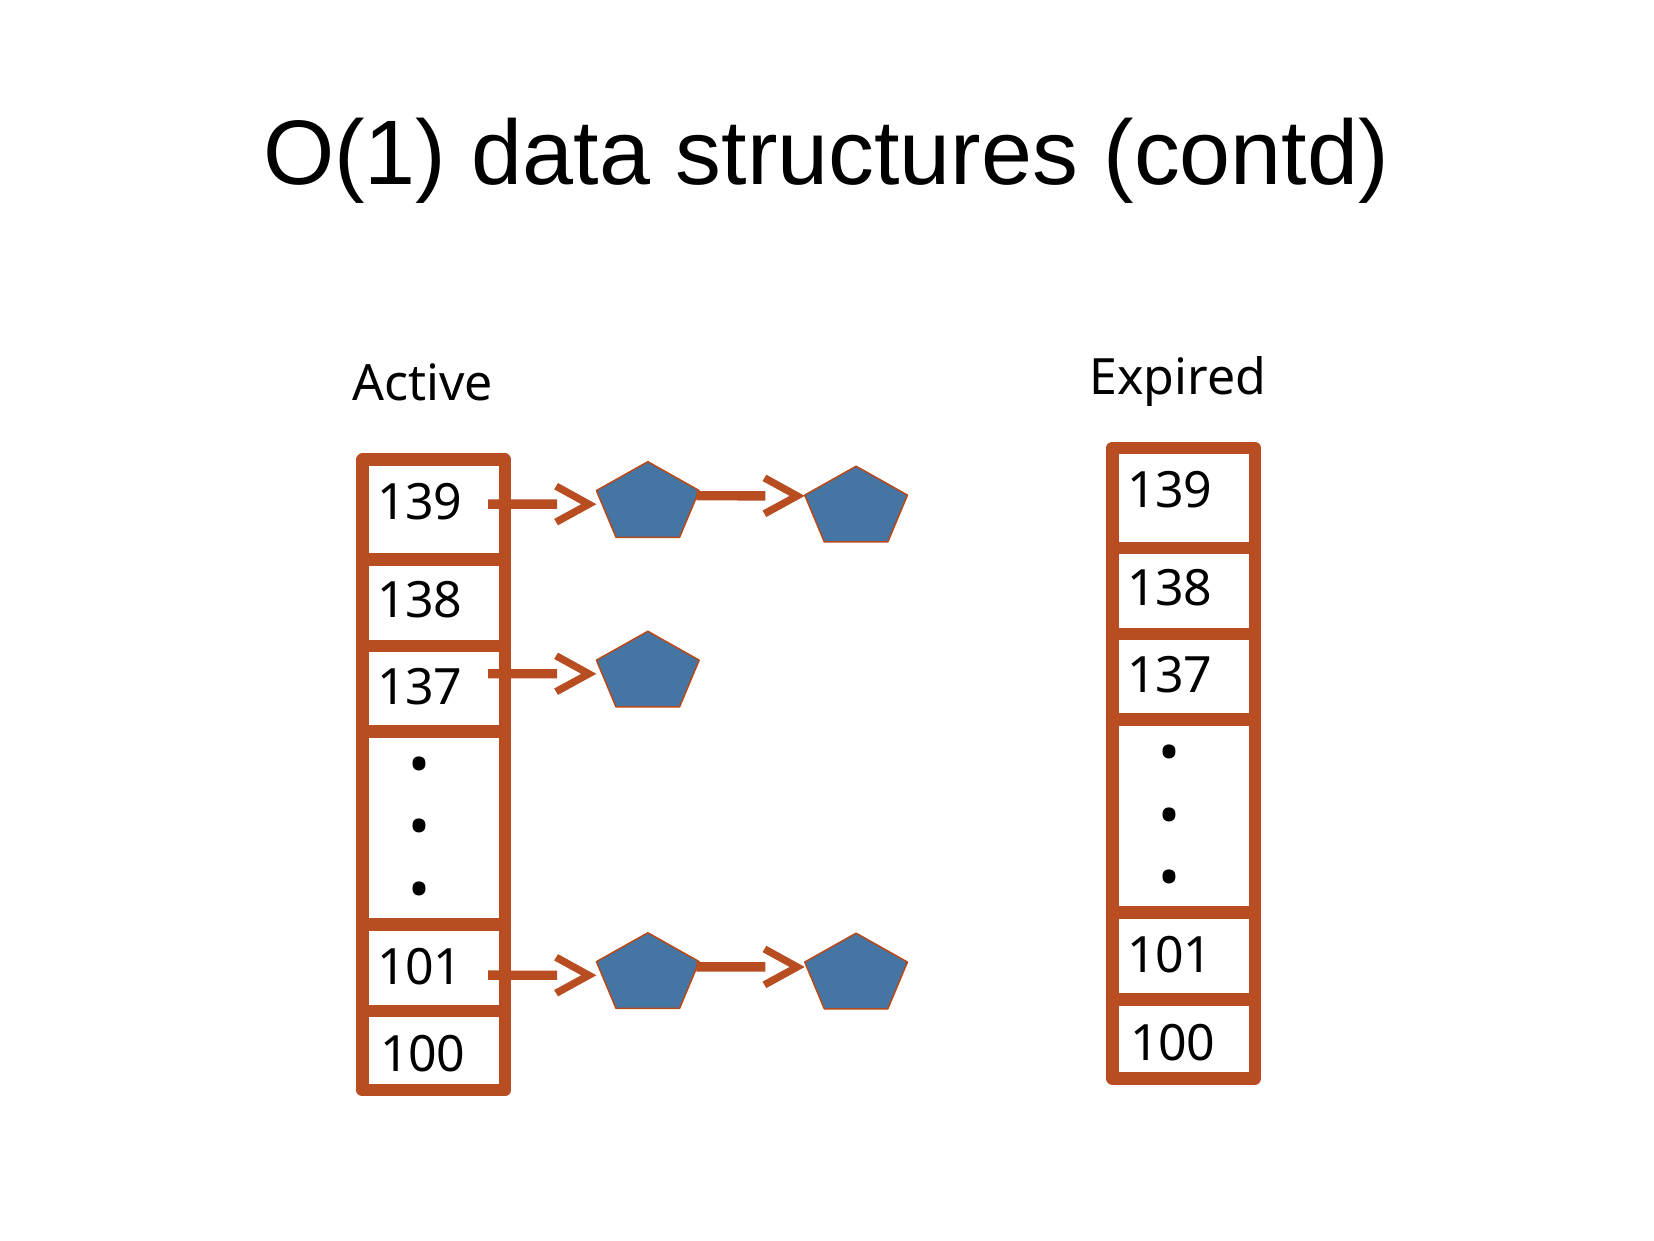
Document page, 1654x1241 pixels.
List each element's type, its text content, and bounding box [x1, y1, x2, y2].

text_box 138 [362, 559, 489, 635]
text_box [596, 461, 700, 538]
text_box 139 [1112, 450, 1239, 525]
text_box 138 [1112, 547, 1239, 623]
text_box 100 [365, 1017, 491, 1090]
text_box Active [337, 342, 538, 418]
text_box 101 [362, 927, 489, 1002]
text_box . . . [1140, 700, 1266, 903]
text_box 101 [1112, 915, 1239, 991]
text_box 139 [362, 461, 489, 537]
text_box . . . [390, 712, 516, 915]
text_box Expired [1074, 337, 1313, 413]
text_box [804, 466, 908, 542]
text_box 137 [1112, 635, 1239, 711]
text_box [596, 631, 700, 707]
text_box 100 [1115, 1006, 1241, 1078]
title O(1) data structures (contd) [82, 49, 1571, 257]
text_box [596, 932, 700, 1009]
text_box 137 [362, 647, 489, 723]
text_box [804, 933, 908, 1009]
